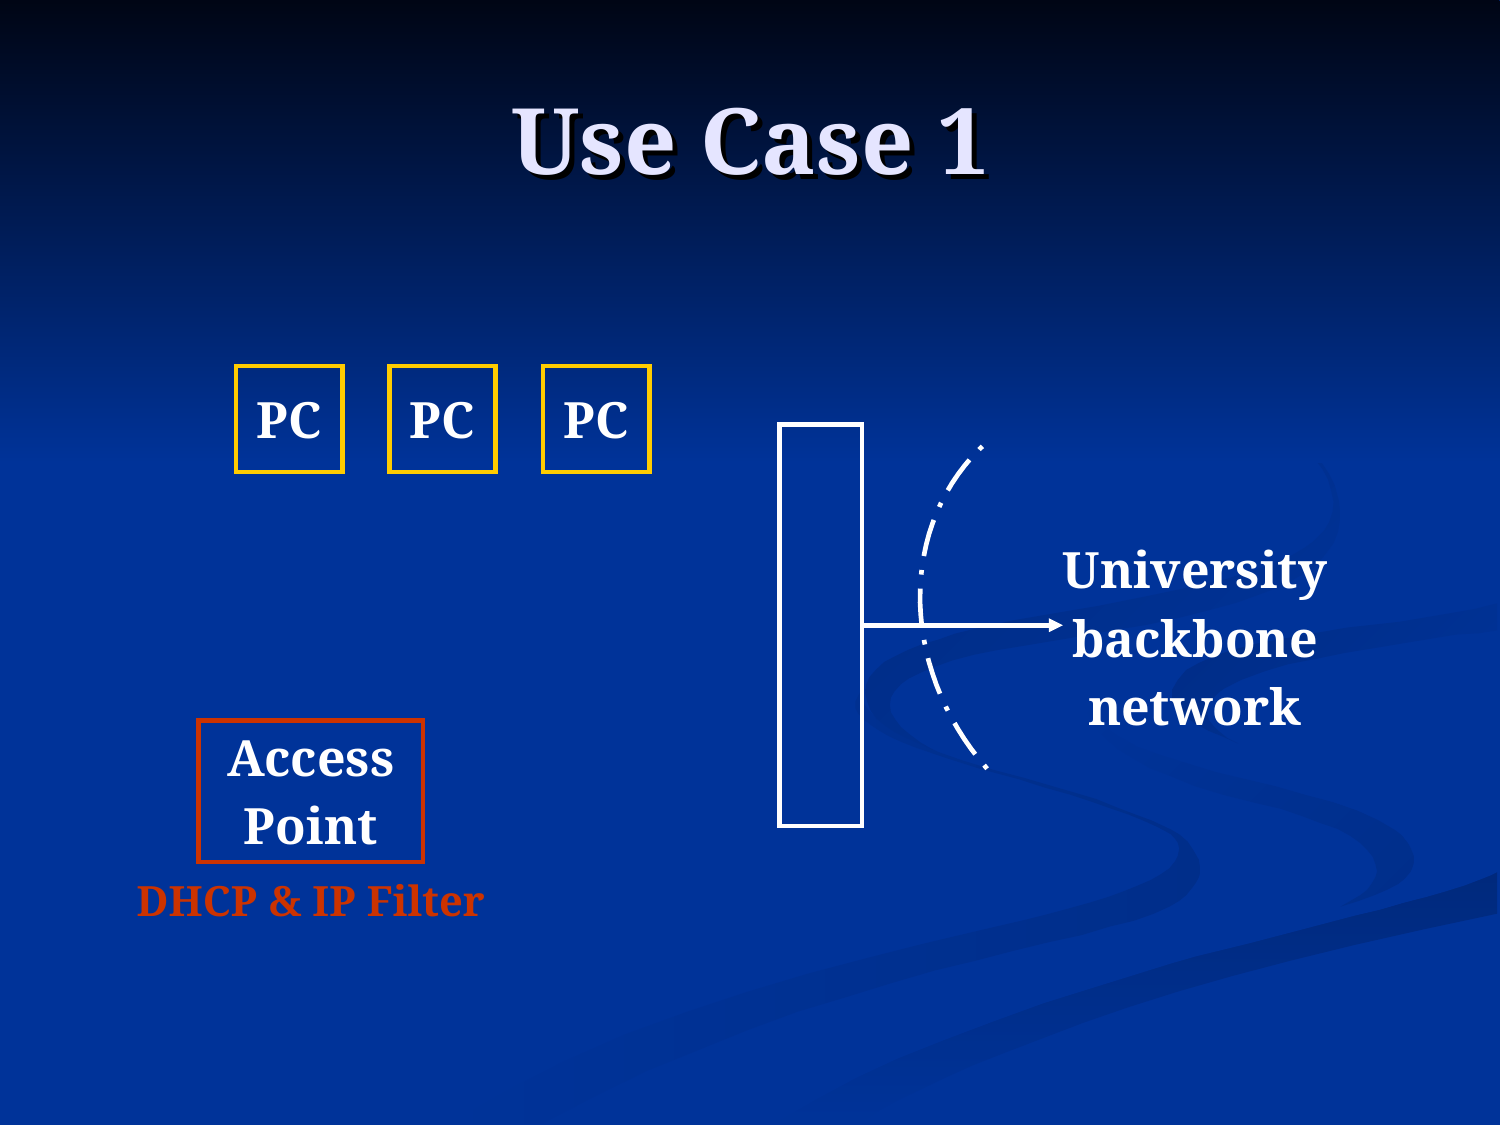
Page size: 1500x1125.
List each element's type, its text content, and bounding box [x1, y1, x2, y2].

text_box PC [236, 365, 343, 473]
text_box University backbone network [1047, 527, 1342, 749]
text_box PC [389, 365, 496, 473]
text_box Access Point [198, 720, 424, 862]
text_box DHCP & IP Filter [121, 863, 500, 936]
text_box PC [542, 365, 650, 473]
